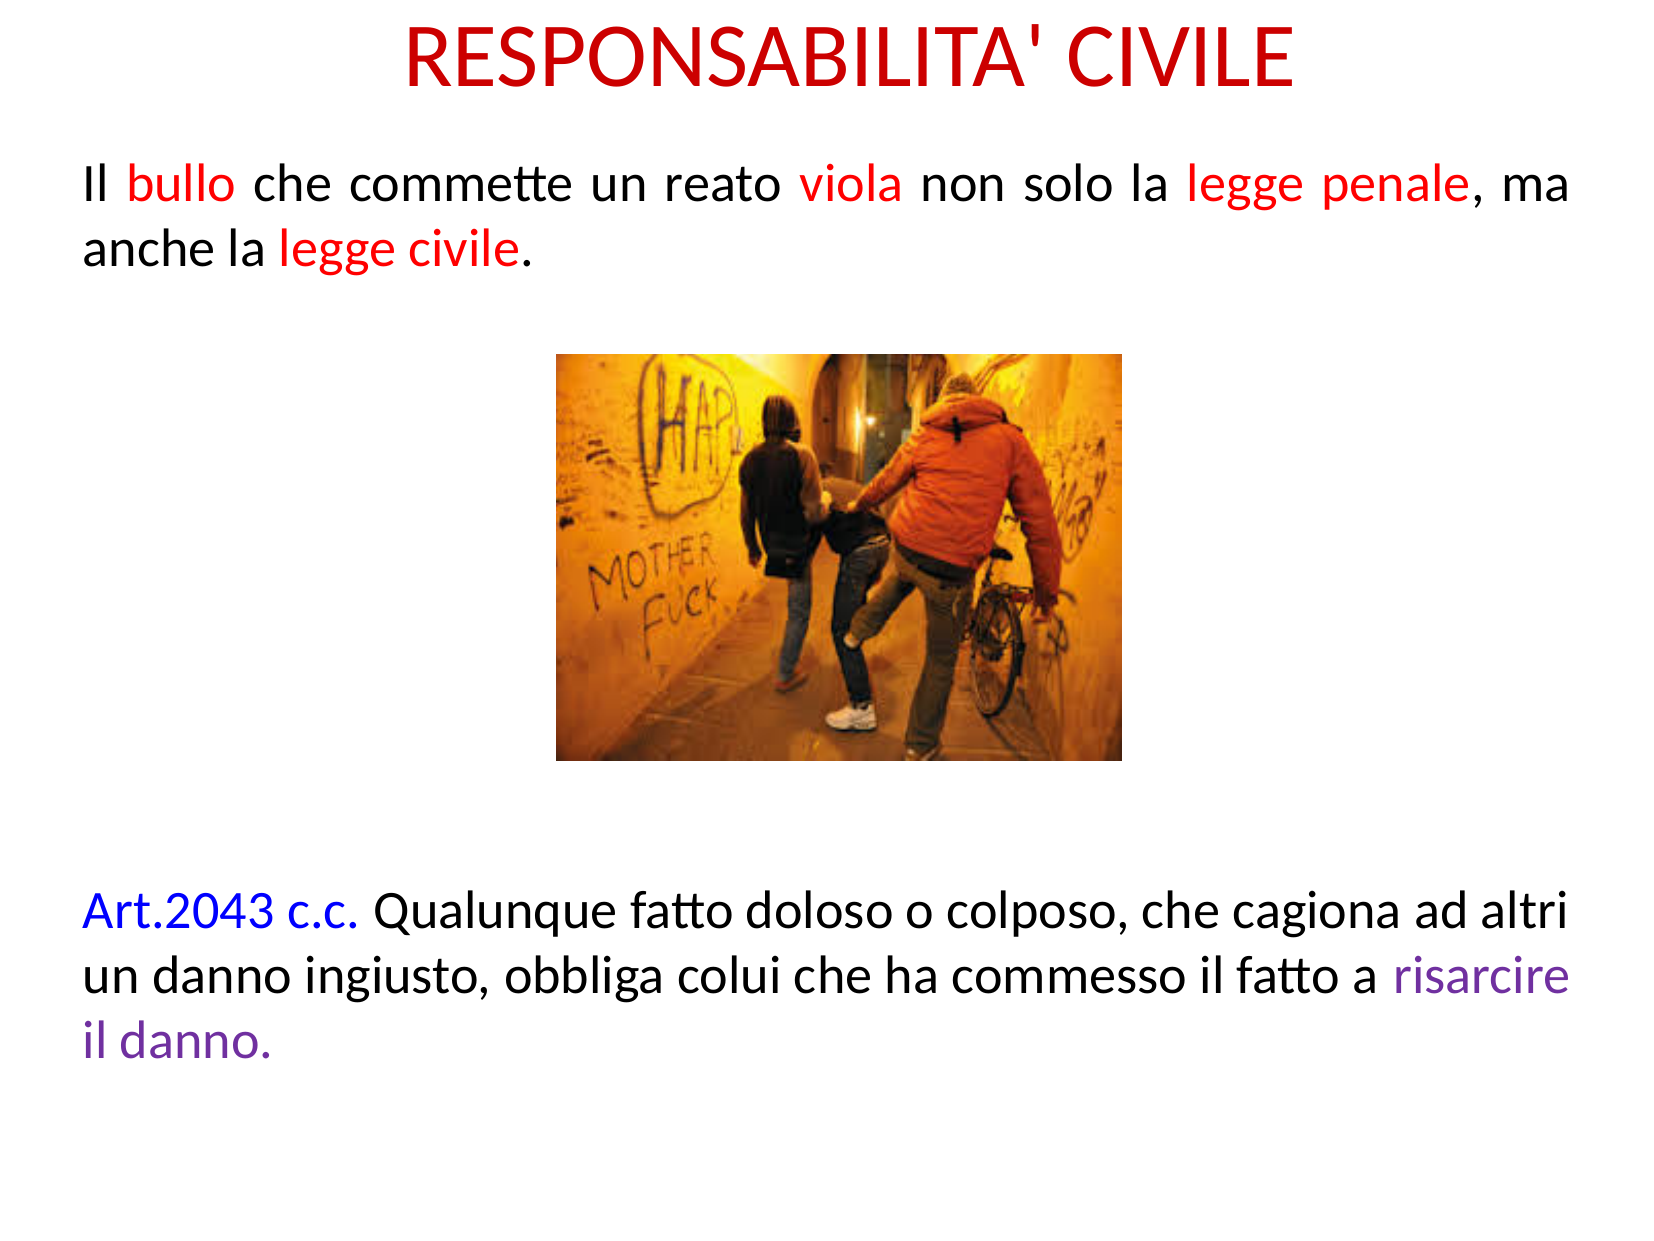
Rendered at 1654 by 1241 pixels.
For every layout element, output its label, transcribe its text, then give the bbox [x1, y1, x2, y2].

picture [556, 354, 1122, 761]
list Il bullo che commette un reato viola non solo la legge penale, ma anche la legge civile. Art.2043 c.c. Qualunque fatto doloso o colposo, che cagiona ad altri un danno ingiusto, obbliga colui che ha commesso il fatto a risarcire il danno. [82, 147, 1571, 1241]
title RESPONSABILITA' CIVILE [106, 0, 1595, 154]
